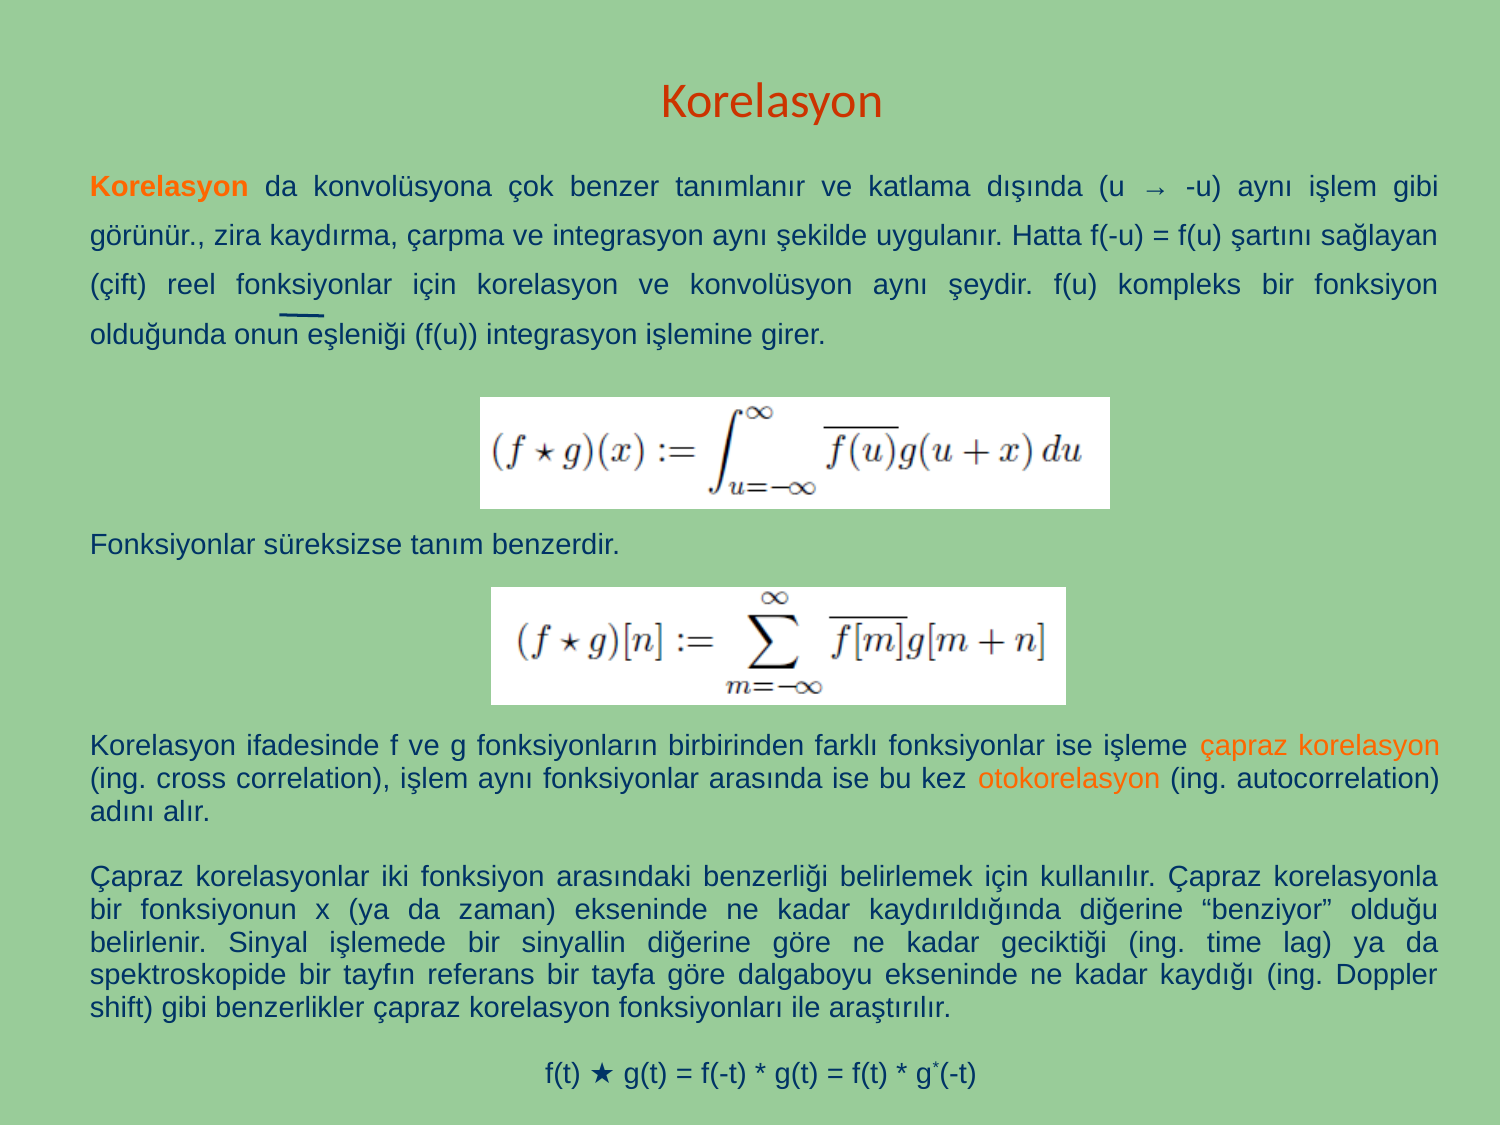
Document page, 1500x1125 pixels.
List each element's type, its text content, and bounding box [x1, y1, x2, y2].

text_box Korelasyon da konvolüsyona çok benzer tanımlanır ve katlama dışında (u → -u) aynı işlem gibi görünür., zira kaydırma, çarpma ve integrasyon aynı şekilde uygulanır. Hatta f(-u) = f(u) şartını sağlayan (çift) reel fonksiyonlar için korelasyon ve konvolüsyon aynı şeydir. f(u) kompleks bir fonksiyon olduğunda onun eşleniği (f(u)) integrasyon işlemine girer. [75, 146, 1456, 358]
text_box Korelasyon ifadesinde f ve g fonksiyonların birbirinden farklı fonksiyonlar ise işleme çapraz korelasyon (ing. cross correlation), işlem aynı fonksiyonlar arasında ise bu kez otokorelasyon (ing. autocorrelation) adını alır. Çapraz korelasyonlar iki fonksiyon arasındaki benzerliği belirlemek için kullanılır. Çapraz korelasyonla bir fonksiyonun x (ya da zaman) ekseninde ne kadar kaydırıldığında diğerine “benziyor” olduğu belirlenir. Sinyal işlemede bir sinyallin diğerine göre ne kadar geciktiği (ing. time lag) ya da spektroskopide bir tayfın referans bir tayfa göre dalgaboyu ekseninde ne kadar kaydığı (ing. Doppler shift) gibi benzerlikler çapraz korelasyon fonksiyonları ile araştırılır. f(t) ★ g(t) = f(-t) * g(t) = f(t) * g*(-t) [75, 721, 1456, 1098]
picture [480, 397, 1110, 509]
text_box Fonksiyonlar süreksizse tanım benzerdir. [75, 520, 1456, 576]
title Korelasyon [135, 60, 1410, 146]
picture [491, 587, 1066, 706]
